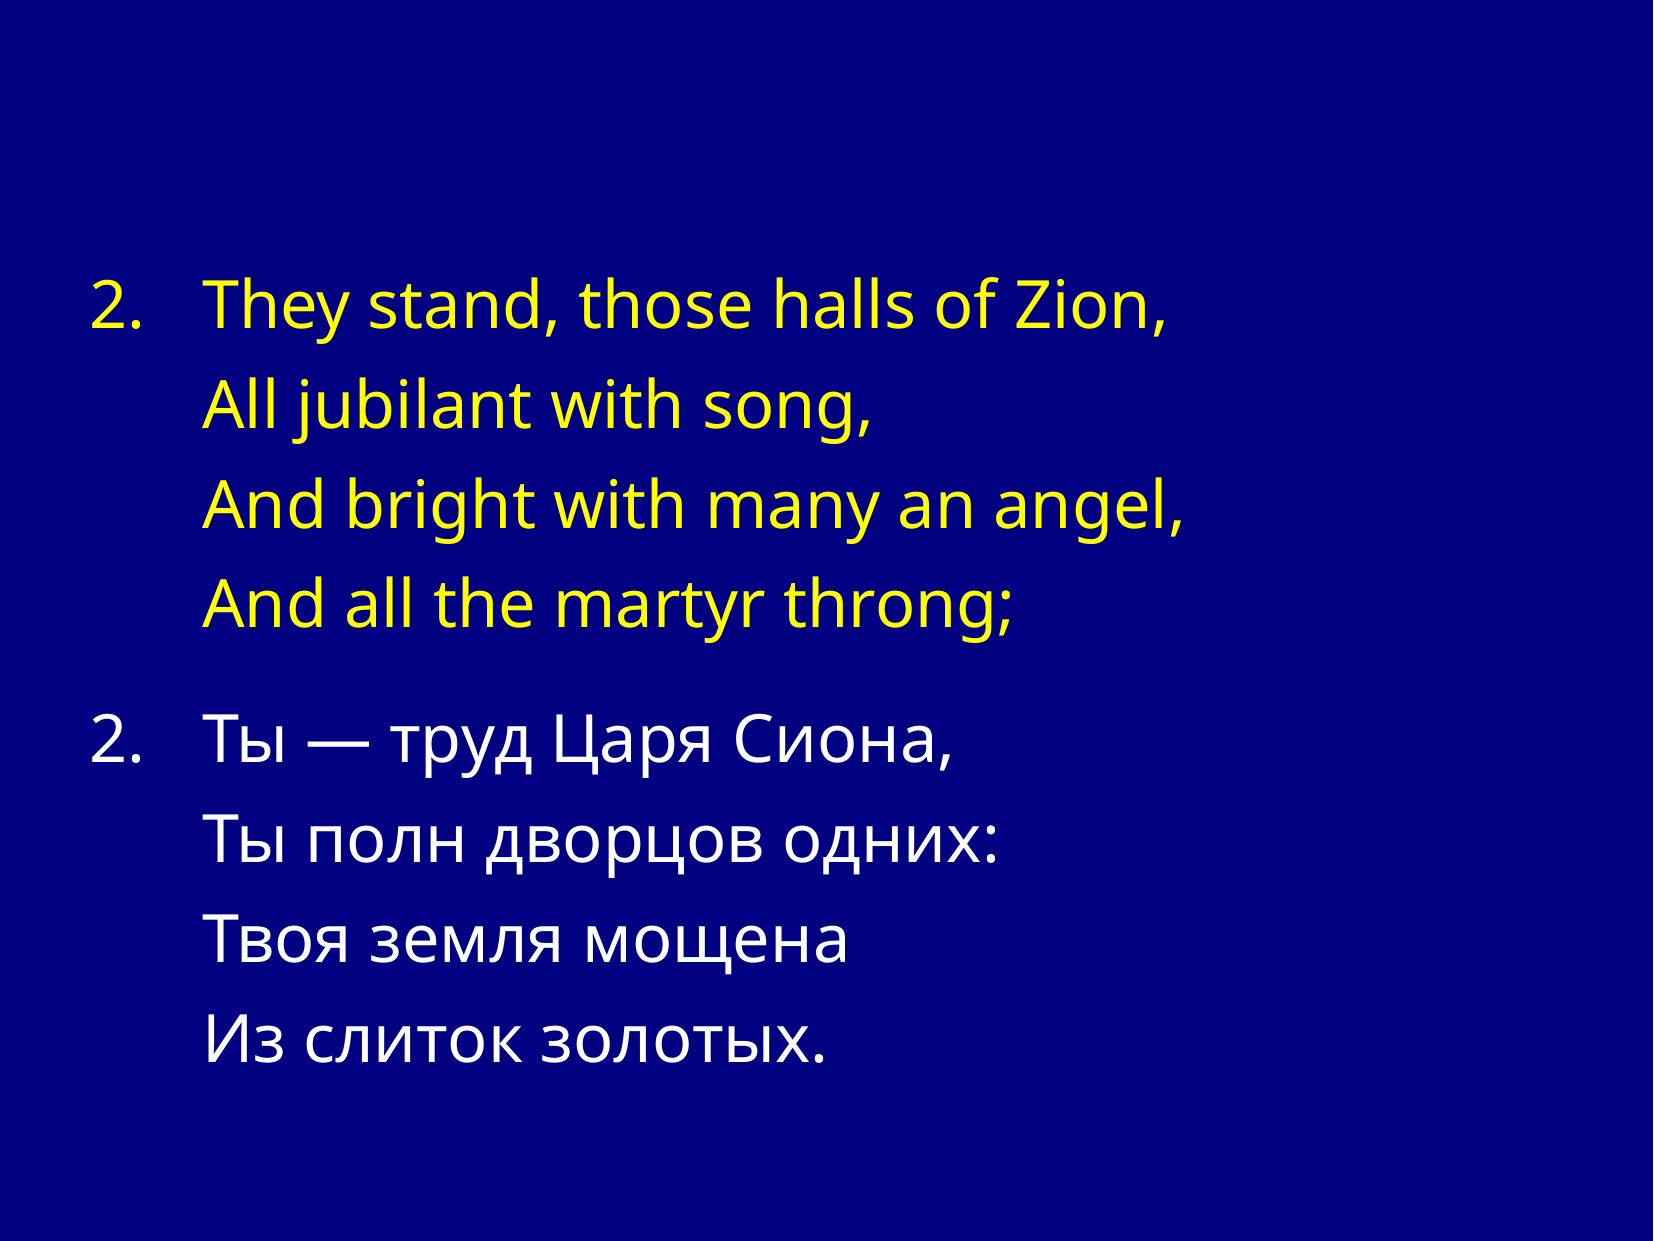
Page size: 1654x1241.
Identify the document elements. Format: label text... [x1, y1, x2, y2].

text_box 2. Ты — труд Царя Сиона, Ты полн дворцов одних: Твоя земля мощена Из слиток золотых. [75, 675, 1576, 1163]
text_box 2. They stand, those halls of Zion, All jubilant with song, And bright with many an angel, And all the martyr throng; [75, 150, 1576, 638]
